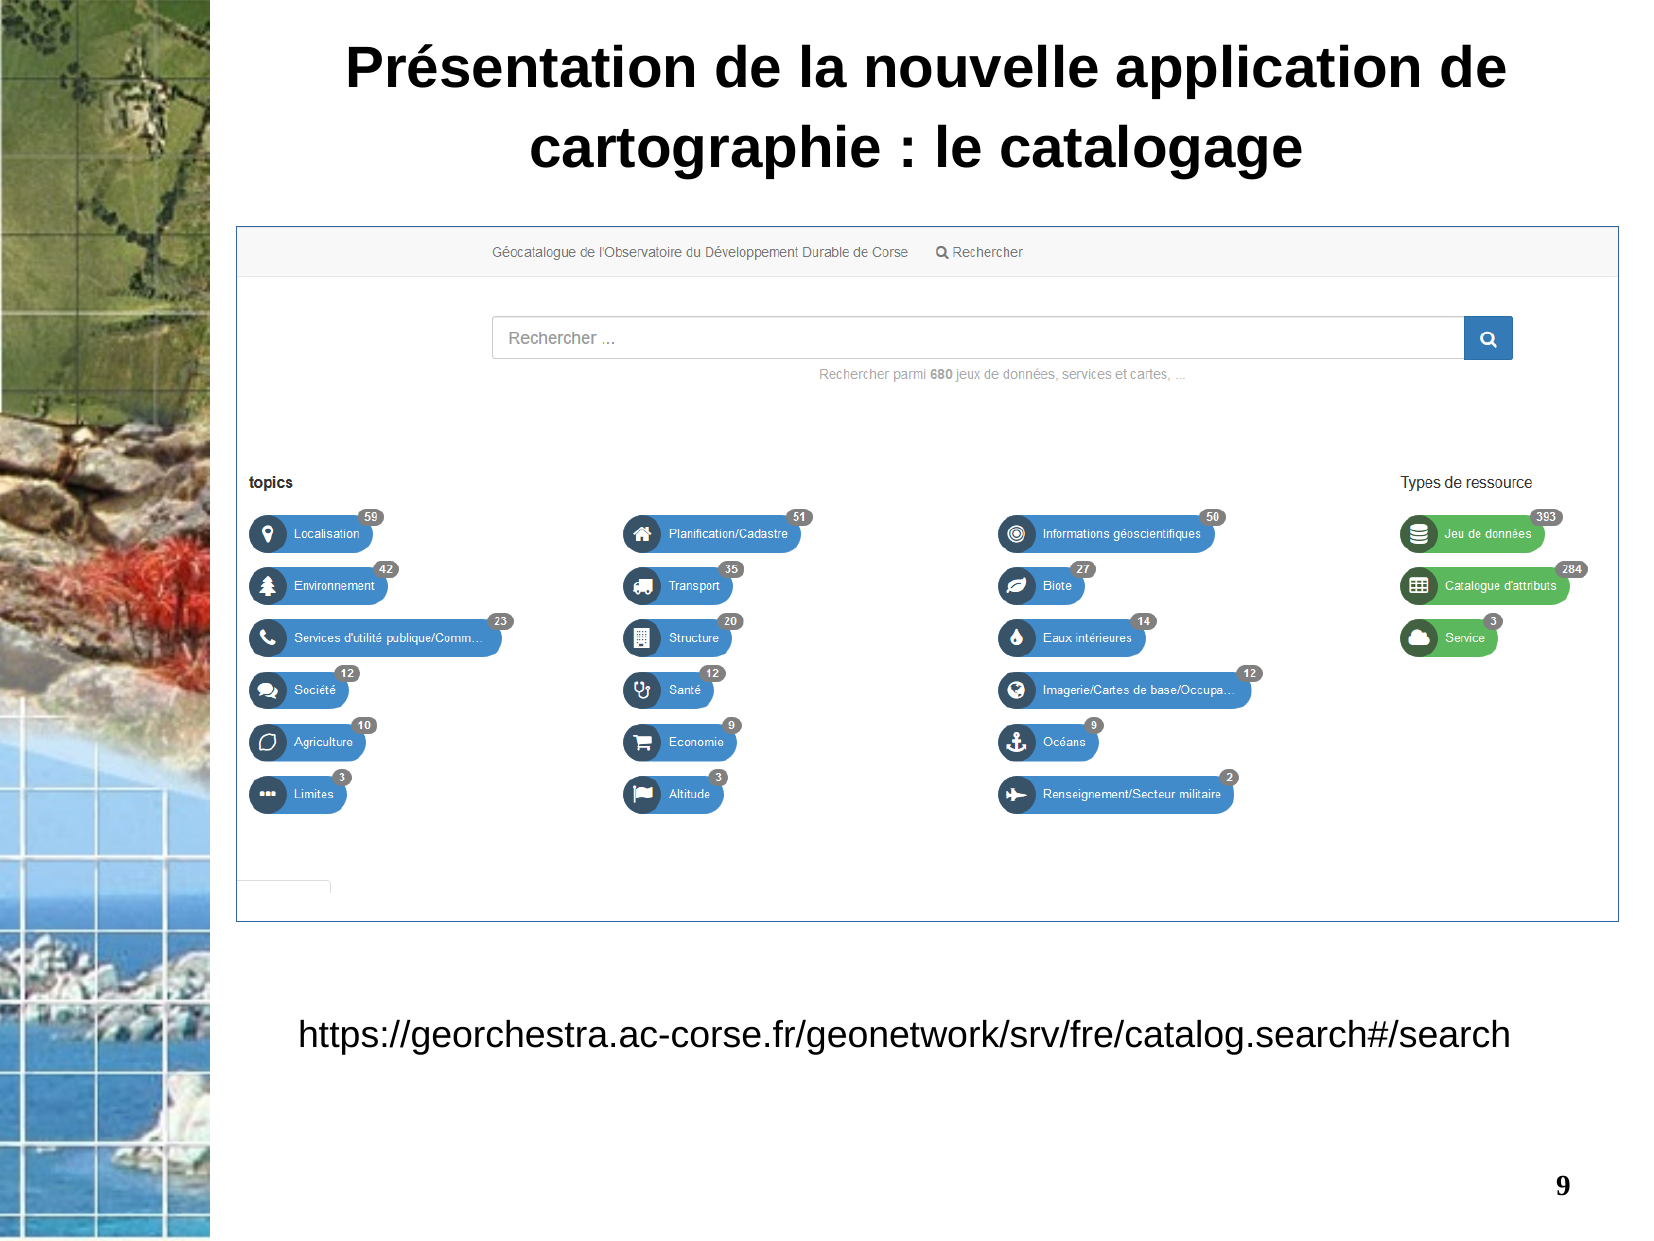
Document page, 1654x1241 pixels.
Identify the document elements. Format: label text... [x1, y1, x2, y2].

title Présentation de la nouvelle application de cartographie : le catalogage [248, 5, 1571, 213]
text_box https://georchestra.ac-corse.fr/geonetwork/srv/fre/catalog.search#/search [283, 1006, 1527, 1063]
picture [0, 0, 210, 1241]
picture [236, 226, 1619, 922]
